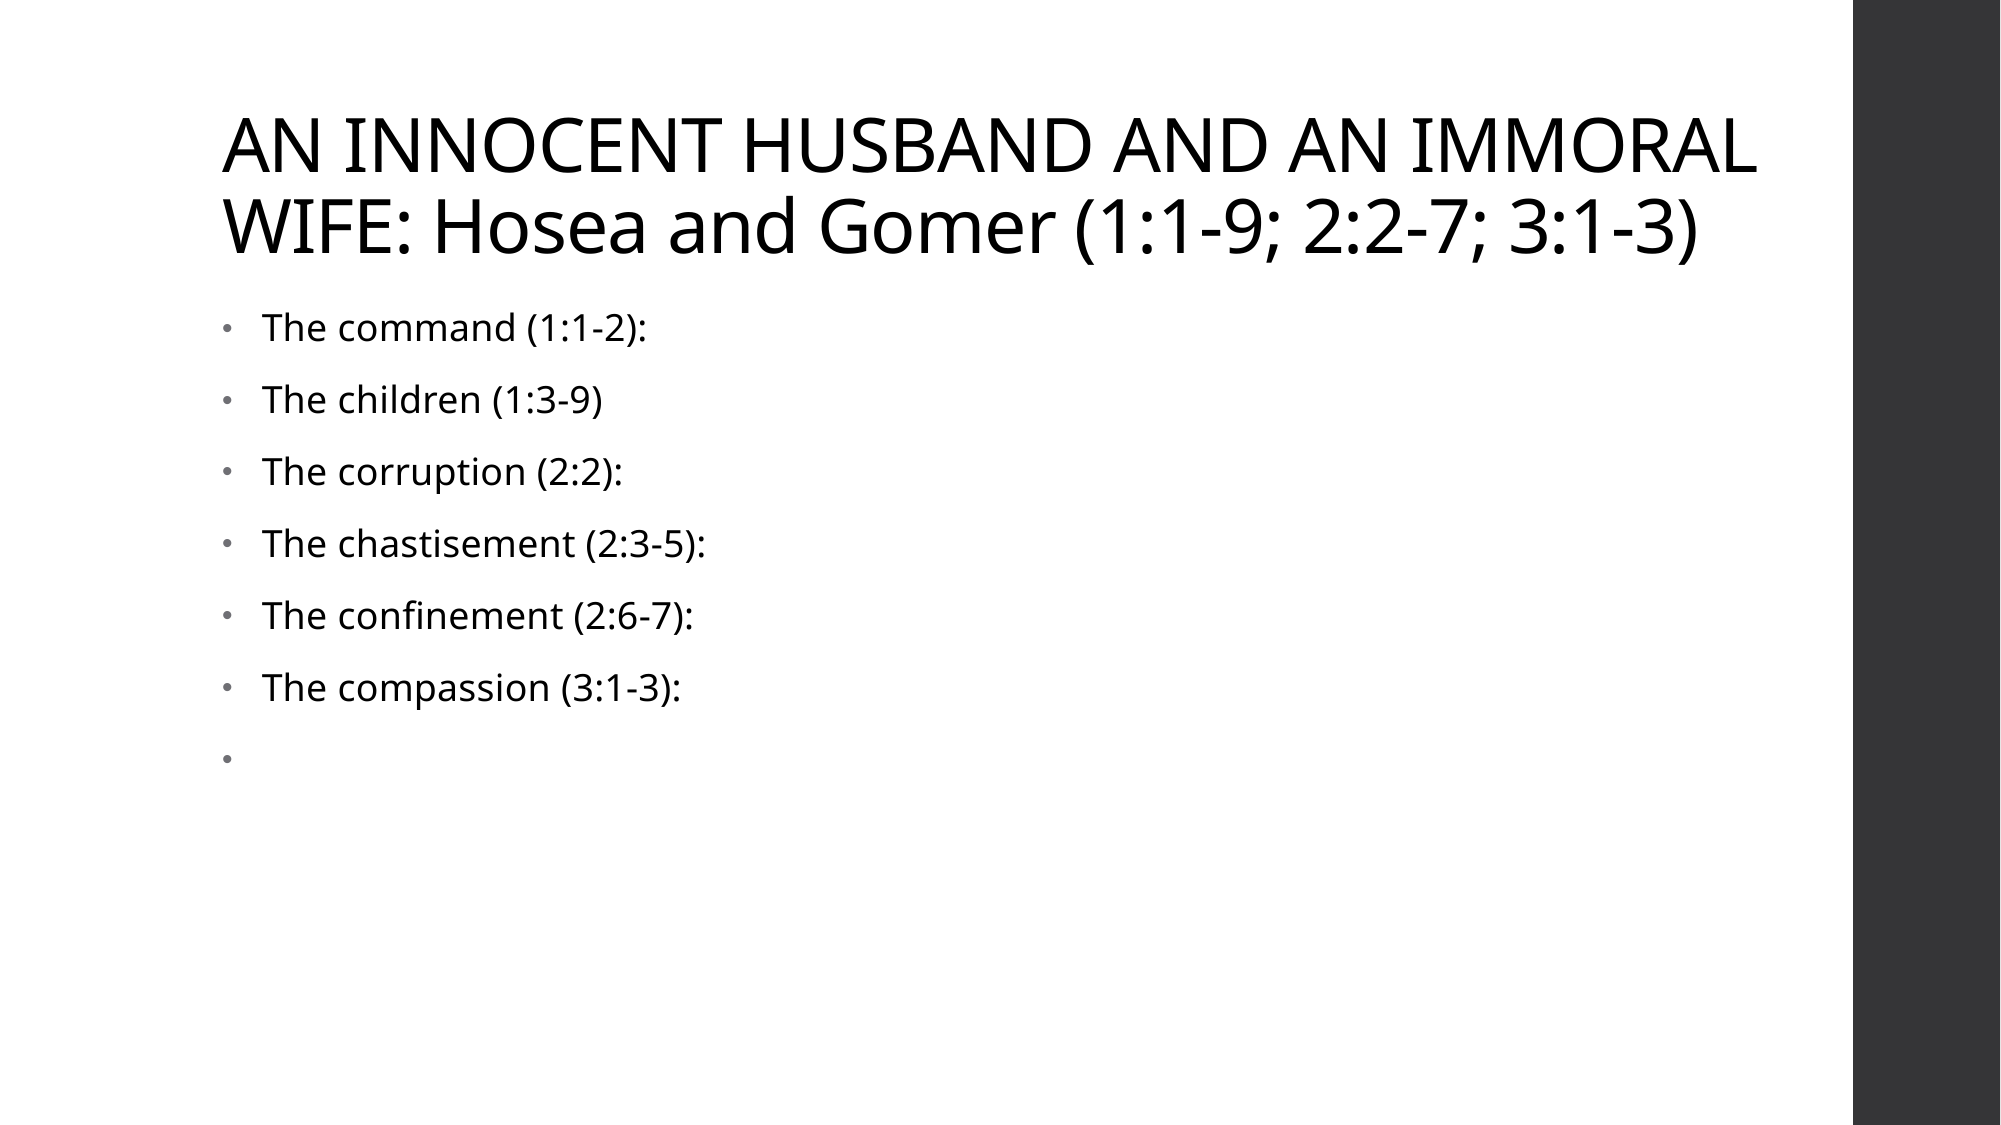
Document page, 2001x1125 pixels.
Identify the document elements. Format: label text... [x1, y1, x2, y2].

list The command (1:1-2): The children (1:3-9) The corruption (2:2): The chastisement (2:3-5): The confinement (2:6-7): The compassion (3:1-3): [206, 299, 1617, 1014]
title AN INNOCENT HUSBAND AND AN IMMORAL WIFE: Hosea and Gomer (1:1-9; 2:2-7; 3:1-3) [206, 60, 1797, 278]
